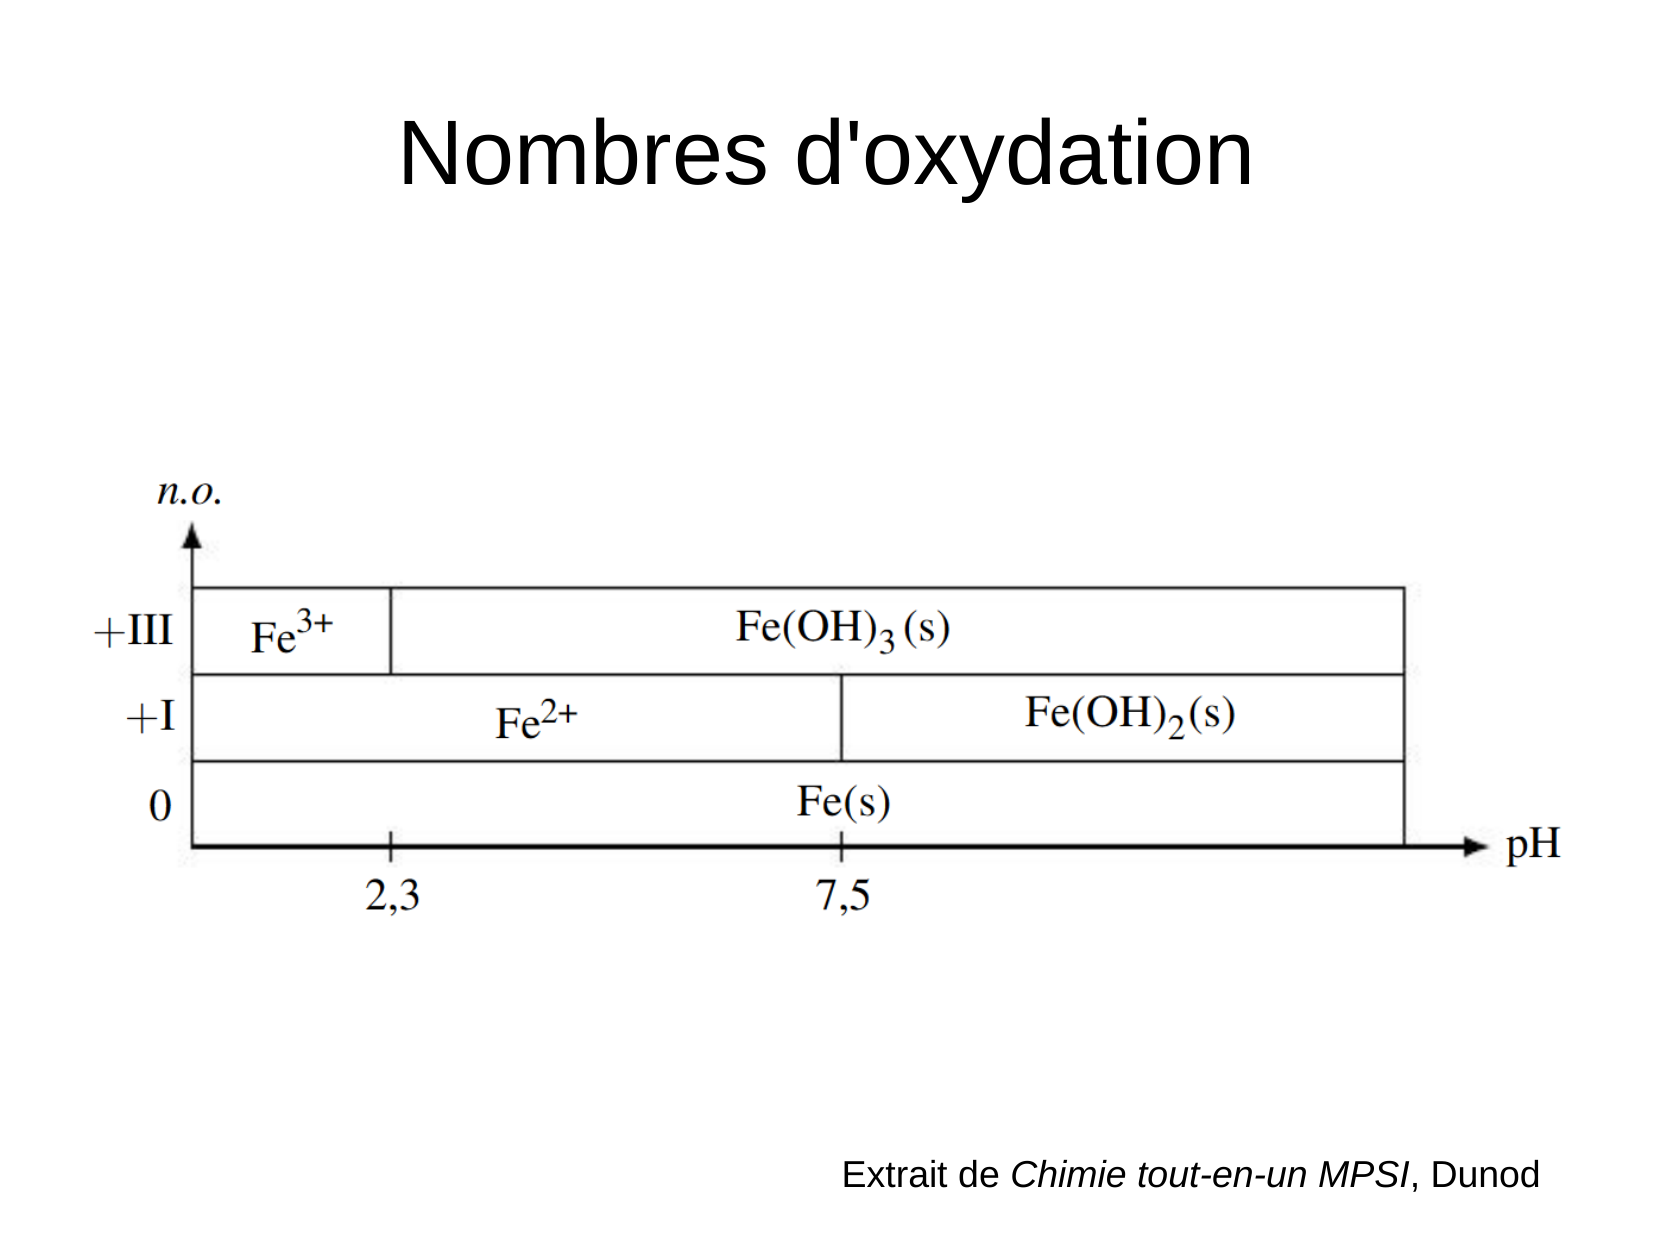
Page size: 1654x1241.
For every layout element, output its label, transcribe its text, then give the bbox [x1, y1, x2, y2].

picture [82, 474, 1571, 925]
title Nombres d'oxydation [82, 49, 1571, 257]
text_box Extrait de Chimie tout-en-un MPSI, Dunod [826, 1145, 1556, 1203]
